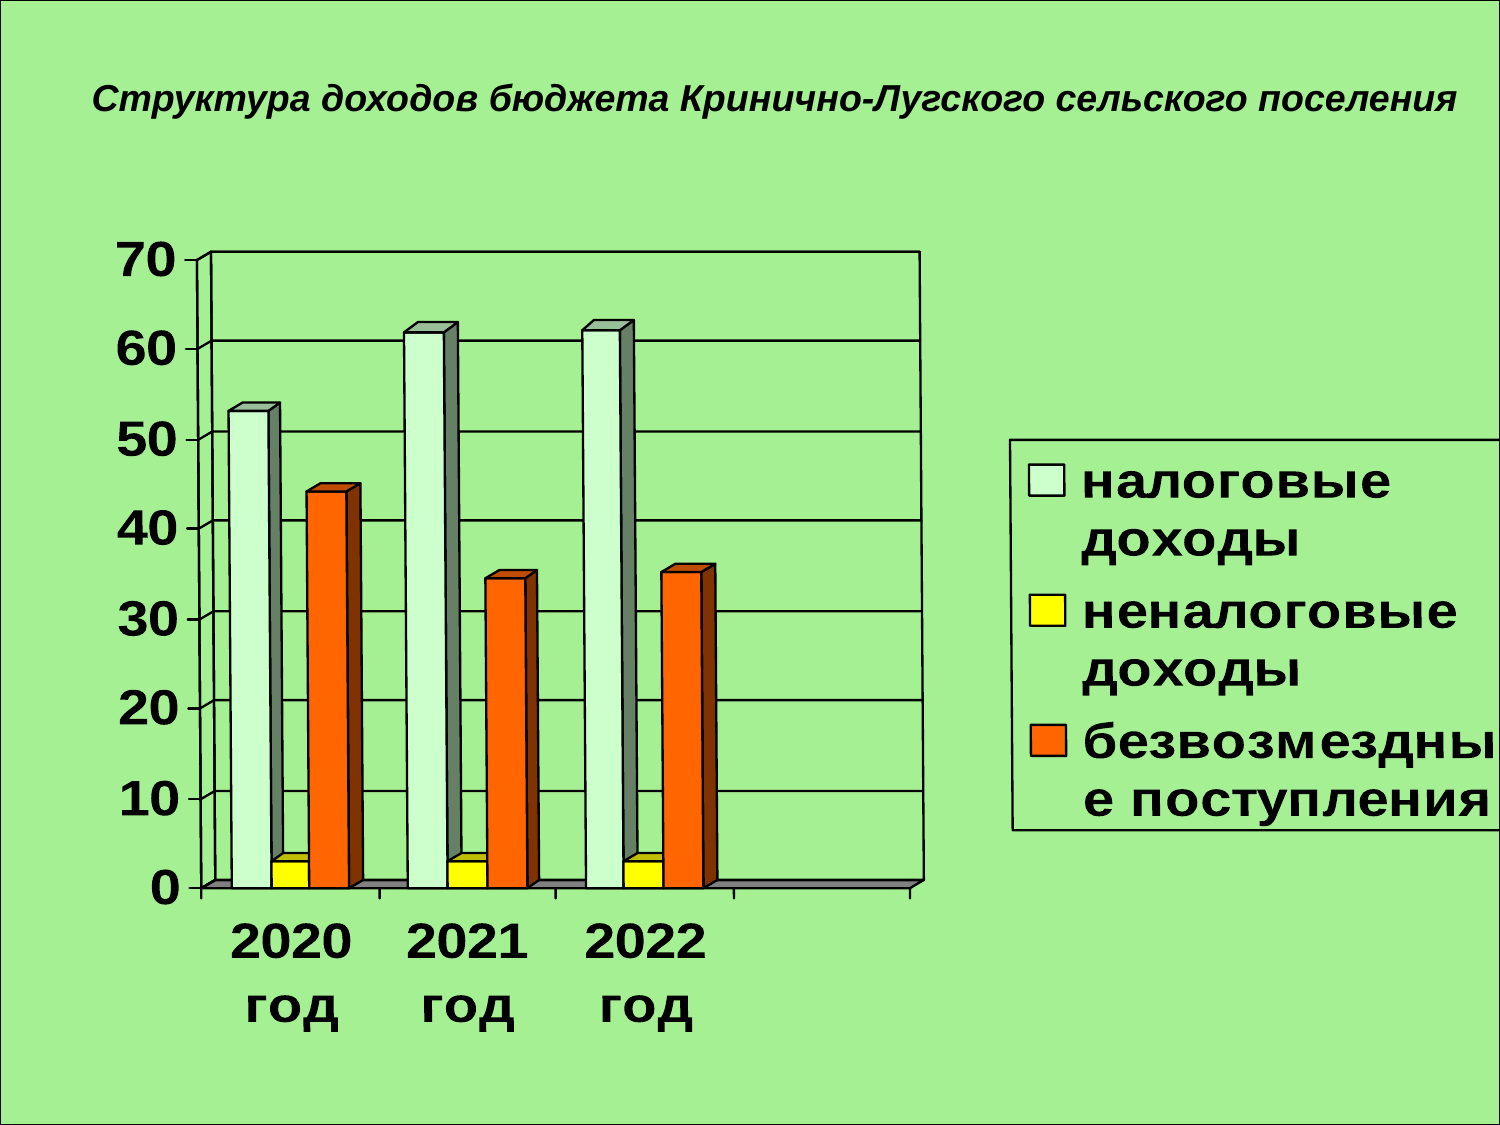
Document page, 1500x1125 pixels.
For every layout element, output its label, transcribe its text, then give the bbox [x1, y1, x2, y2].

text_box Структура доходов бюджета Кринично-Лугского сельского поселения [76, 66, 1500, 127]
text_box [0, 0, 1500, 1125]
chart [4, 183, 1500, 1087]
